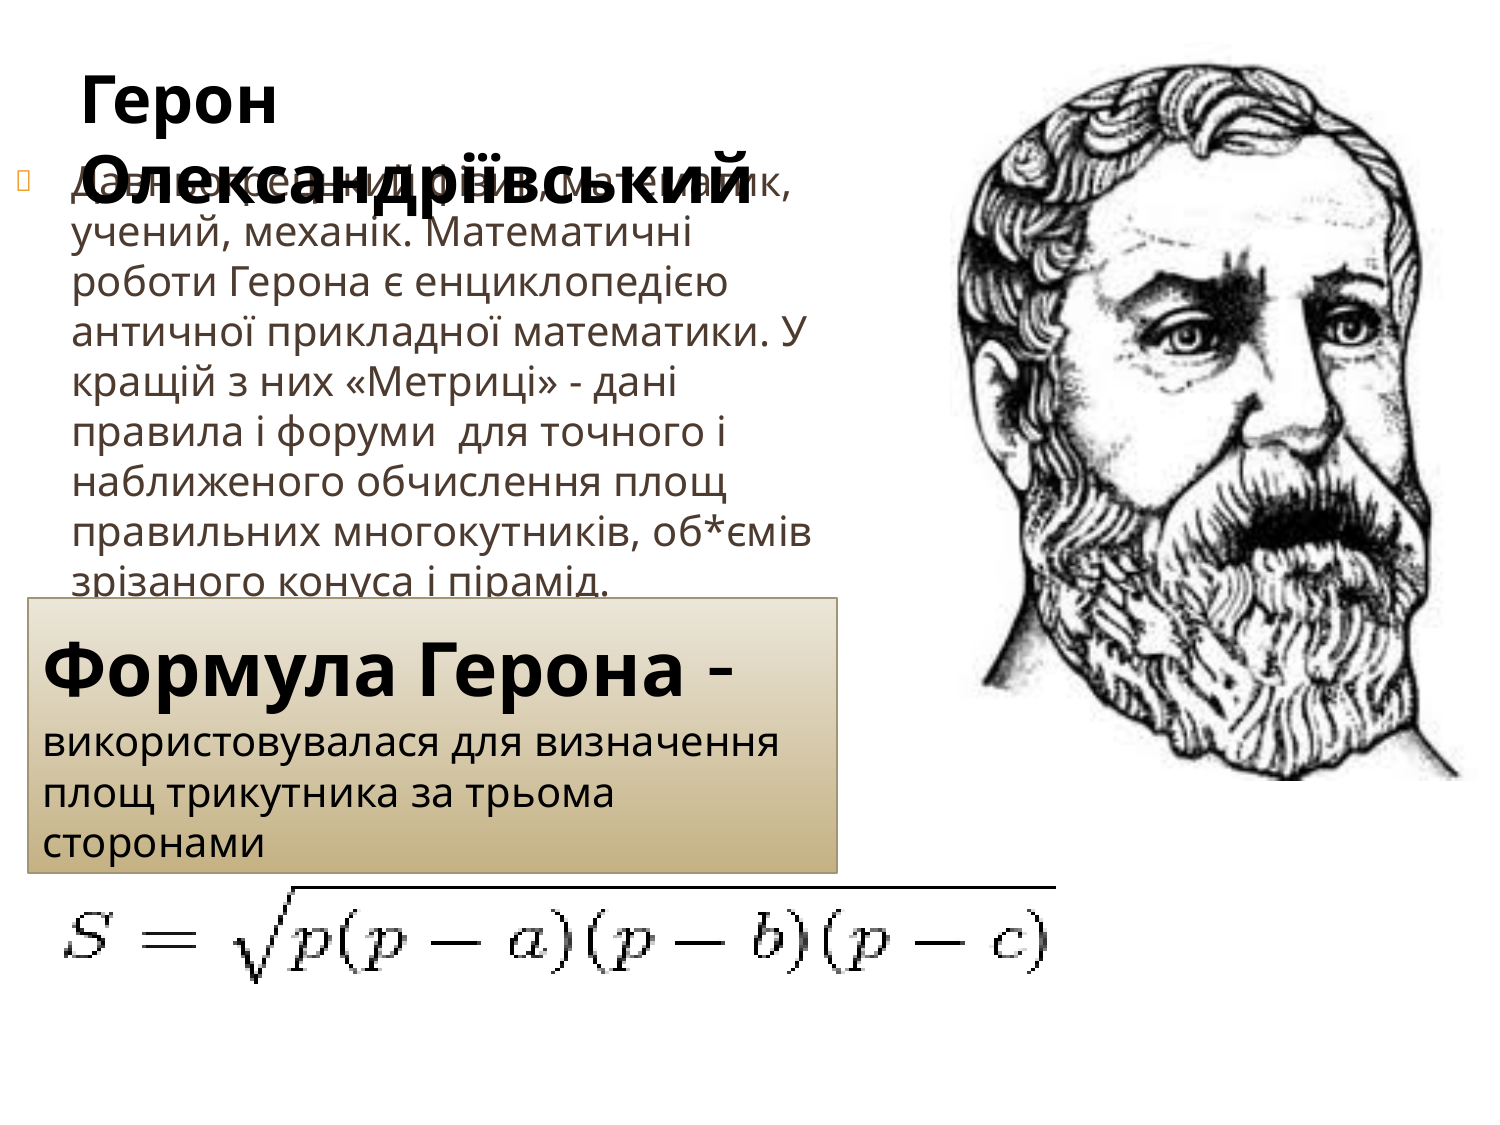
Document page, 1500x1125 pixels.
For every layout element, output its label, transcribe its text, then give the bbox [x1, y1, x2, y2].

picture [64, 886, 1056, 988]
picture [950, 42, 1479, 781]
text_box Герон Олександріївський [64, 49, 833, 225]
text_box Формула Герона - використовувалася для визначення площ трикутника за трьома сторонами [27, 597, 837, 873]
list Давньогрецький фізик, математик, учений, механік. Математичні роботи Герона є енциклопедією античної прикладної математики. У кращій з них «Метриці» - дані правила і форуми для точного і наближеного обчислення площ правильних многокутників, об*ємів зрізаного конуса і пірамід. [0, 147, 833, 575]
